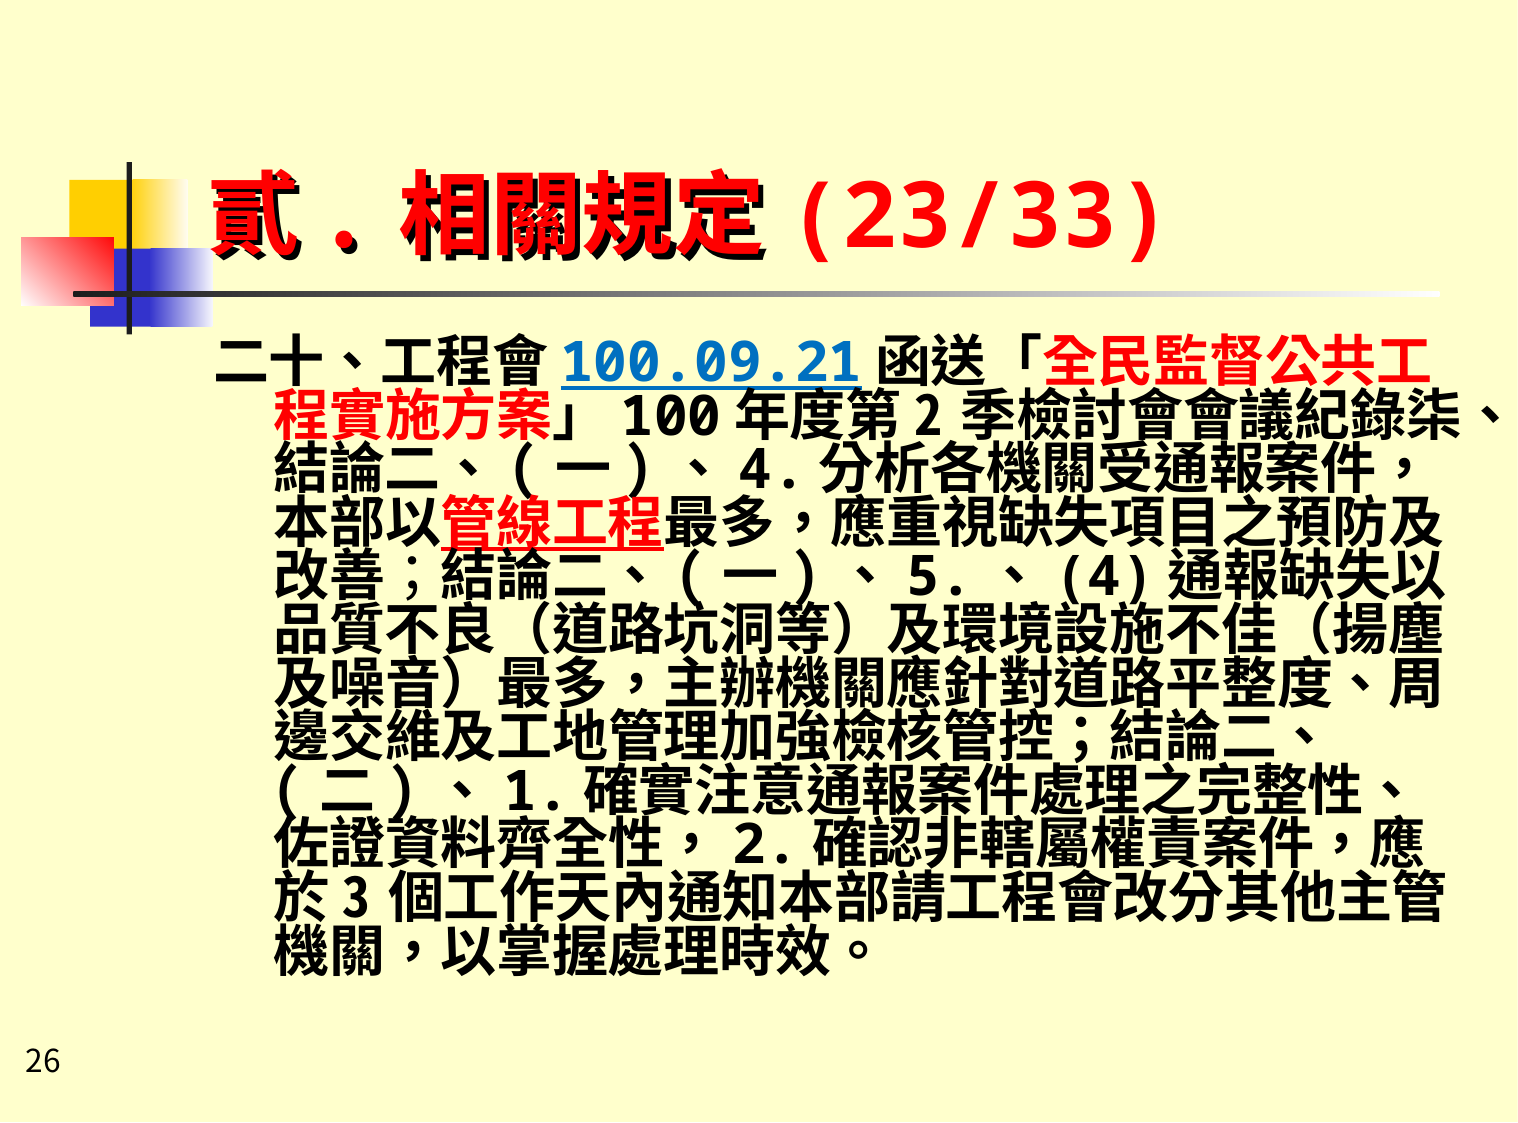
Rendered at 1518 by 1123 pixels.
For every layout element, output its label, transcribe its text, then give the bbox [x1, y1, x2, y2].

title 貳.相關規定(23/33) [191, 35, 1485, 275]
list 二十、工程會100.09.21函送「全民監督公共工程實施方案」100年度第2季檢討會會議紀錄柒、結論二、(一)、4.分析各機關受通報案件，本部以管線工程最多，應重視缺失項目之預防及改善；結論二、(一)、5.、(4)通報缺失以品質不良（道路坑洞等）及環境設施不佳（揚塵及噪音）最多，主辦機關應針對道路平整度、周邊交維及工地管理加強檢核管控；結論二、(二)、1.確實注意通報案件處理之完整性、佐證資料齊全性，2.確認非轄屬權責案件，應於3個工作天內通知本部請工程會改分其他主管機關，以掌握處理時效。 [196, 330, 1487, 1004]
text_box <編號> [0, 1032, 78, 1096]
